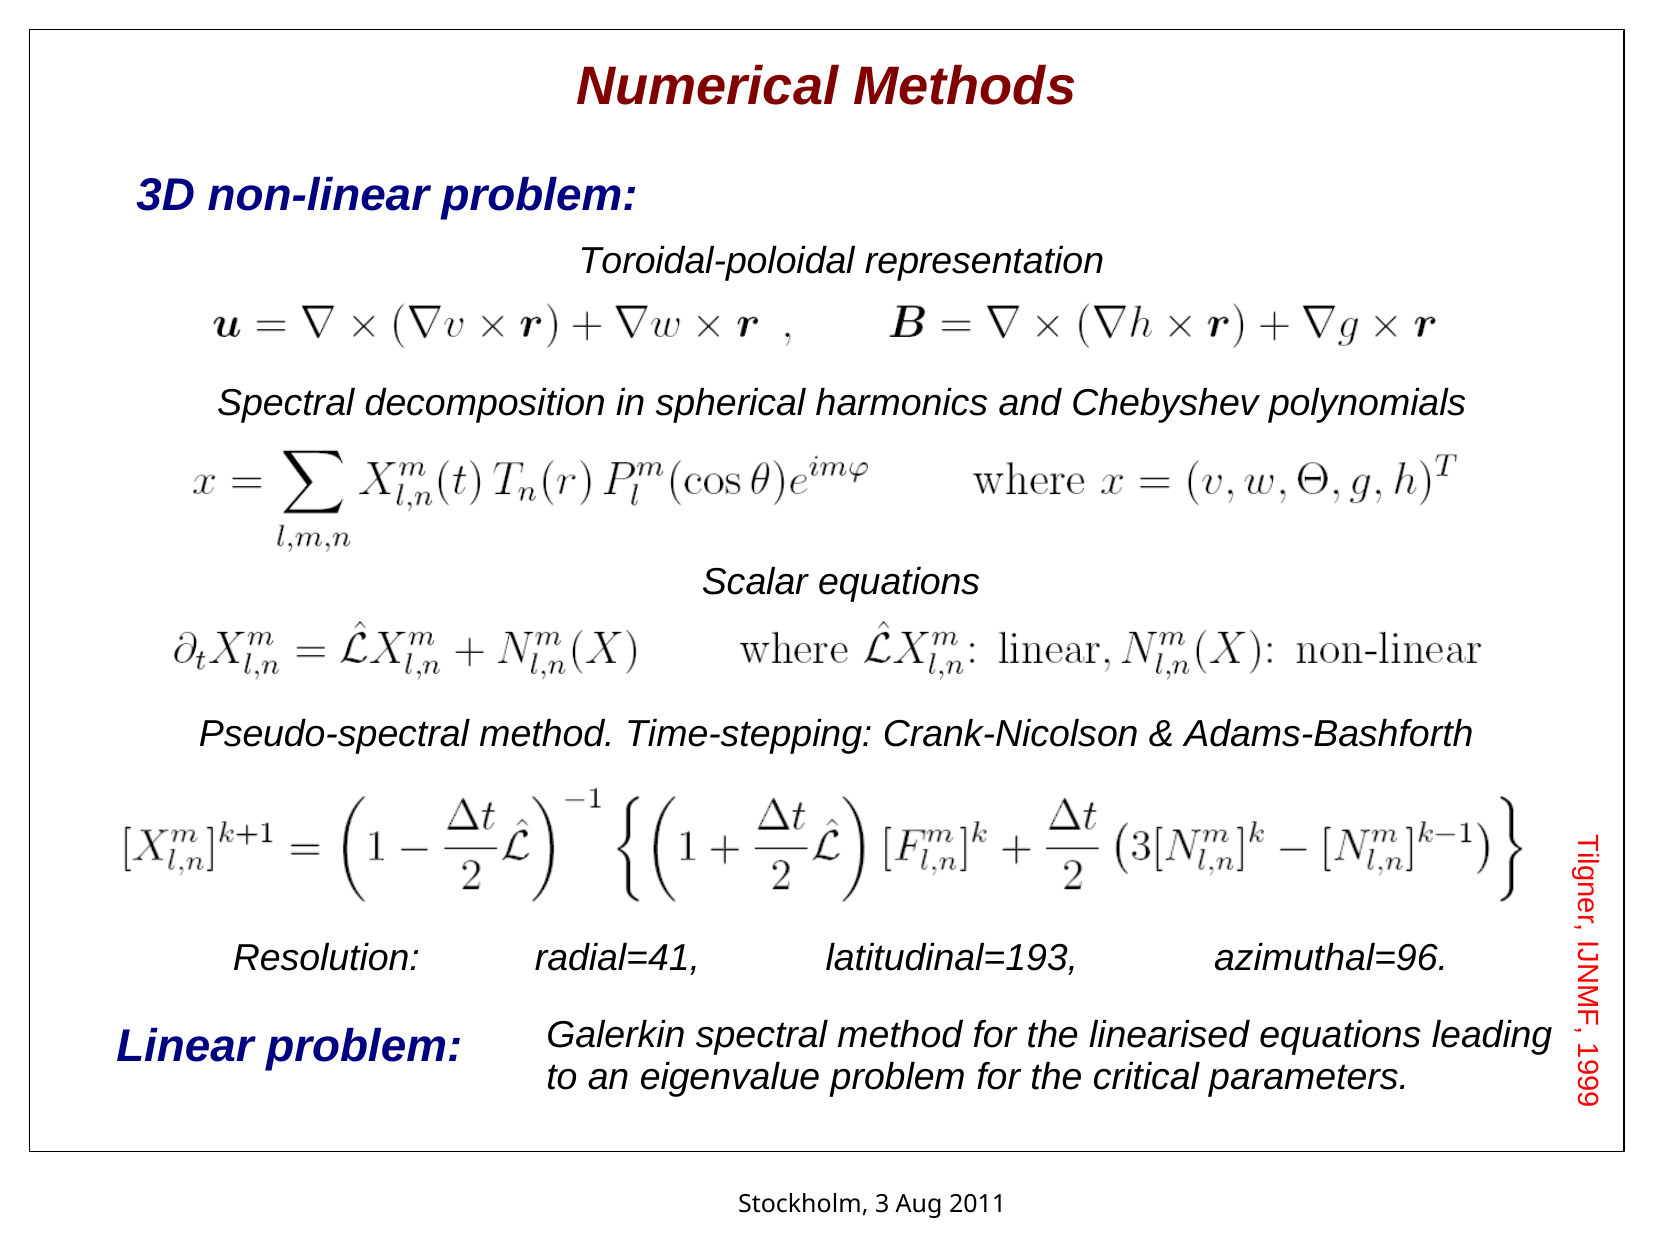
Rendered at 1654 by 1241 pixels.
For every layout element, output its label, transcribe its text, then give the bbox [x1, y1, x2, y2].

picture [163, 612, 1490, 684]
text_box Spectral decomposition in spherical harmonics and Chebyshev polynomials [202, 371, 1482, 429]
text_box Stockholm, 3 Aug 2011 [723, 1172, 930, 1226]
text_box Galerkin spectral method for the linearised equations leading to an eigenvalue problem for the critical parameters. [531, 1003, 1565, 1103]
text_box Numerical Methods [561, 45, 1093, 121]
picture [212, 299, 1441, 356]
text_box Scalar equations [687, 560, 996, 609]
text_box Toroidal-poloidal representation [563, 230, 1120, 288]
text_box 3D non-linear problem: [121, 159, 644, 235]
text_box Linear problem: [101, 1009, 472, 1086]
text_box Resolution: radial=41, latitudinal=193, azimuthal=96. [218, 927, 1466, 984]
picture [116, 780, 1537, 917]
text_box Tilgner, IJNMF, 1999 [1565, 820, 1614, 1127]
text_box Pseudo-spectral method. Time-stepping: Crank-Nicolson & Adams-Bashforth [184, 702, 1490, 760]
picture [183, 435, 1471, 560]
